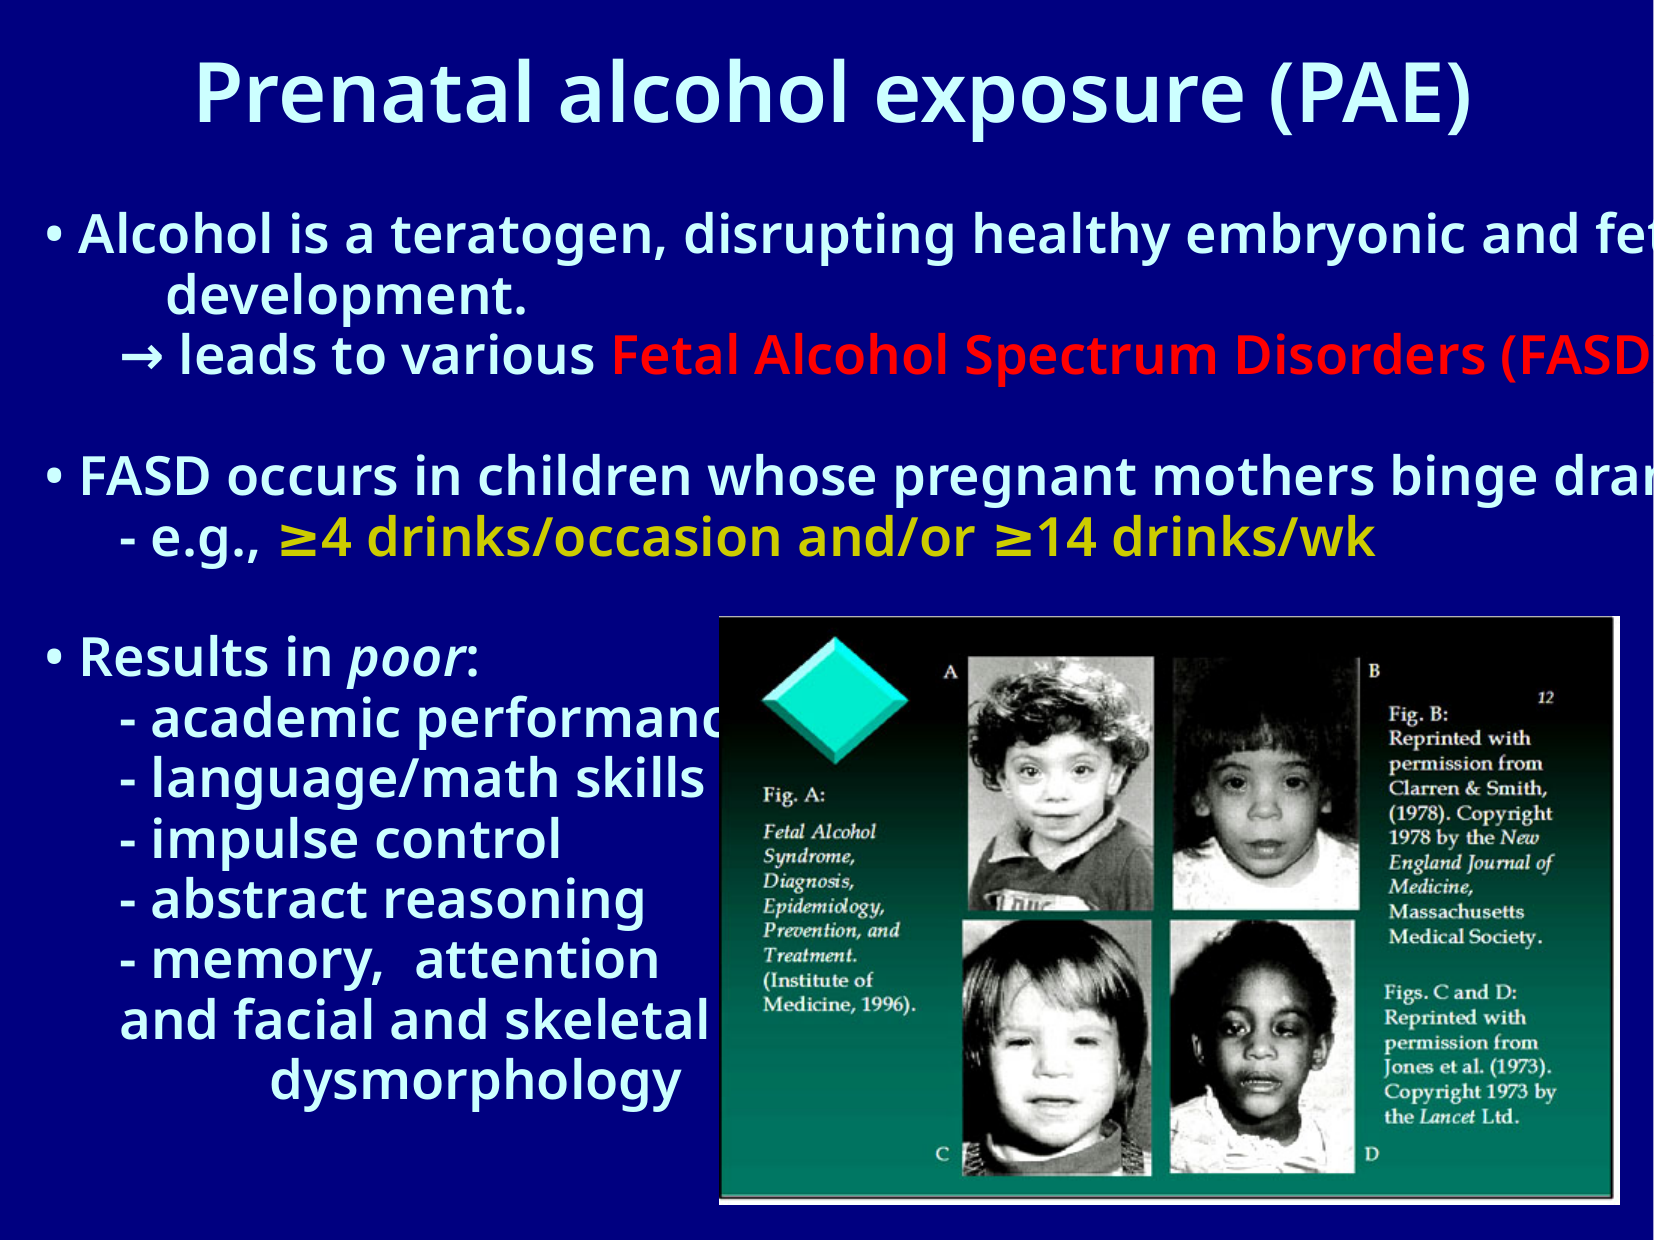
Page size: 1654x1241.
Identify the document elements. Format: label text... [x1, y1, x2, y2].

picture [719, 616, 1620, 1206]
title Prenatal alcohol exposure (PAE) [0, 23, 1654, 160]
text_box • Alcohol is a teratogen, disrupting healthy embryonic and fetal development. → leads to various Fetal Alcohol Spectrum Disorders (FASD) • FASD occurs in children whose pregnant mothers binge drank - e.g., ≥4 drinks/occasion and/or ≥14 drinks/wk • Results in poor: - academic performance - language/math skills - impulse control - abstract reasoning - memory, attention and facial and skeletal dysmorphology [29, 194, 1652, 438]
